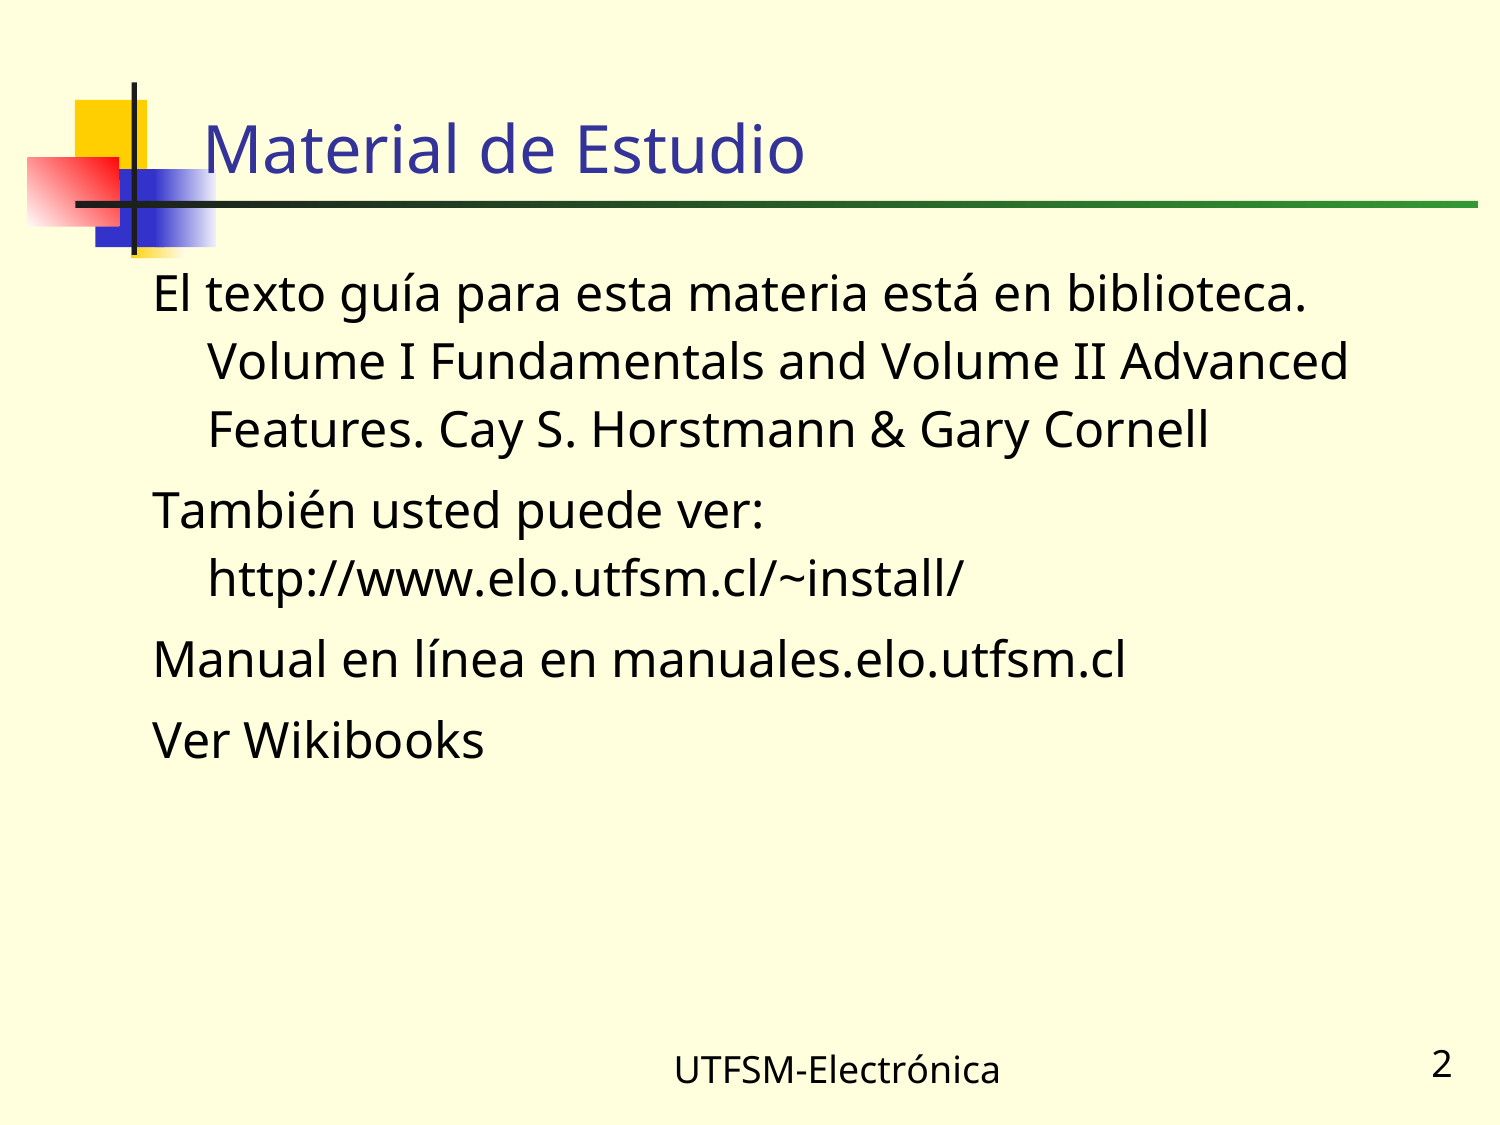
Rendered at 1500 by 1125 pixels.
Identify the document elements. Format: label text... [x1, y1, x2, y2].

list El texto guía para esta materia está en biblioteca. Volume I Fundamentals and Volume II Advanced Features. Cay S. Horstmann & Gary Cornell También usted puede ver: http://www.elo.utfsm.cl/~install/ Manual en línea en manuales.elo.utfsm.cl Ver Wikibooks [137, 249, 1463, 1013]
title Material de Estudio [187, 37, 1466, 201]
